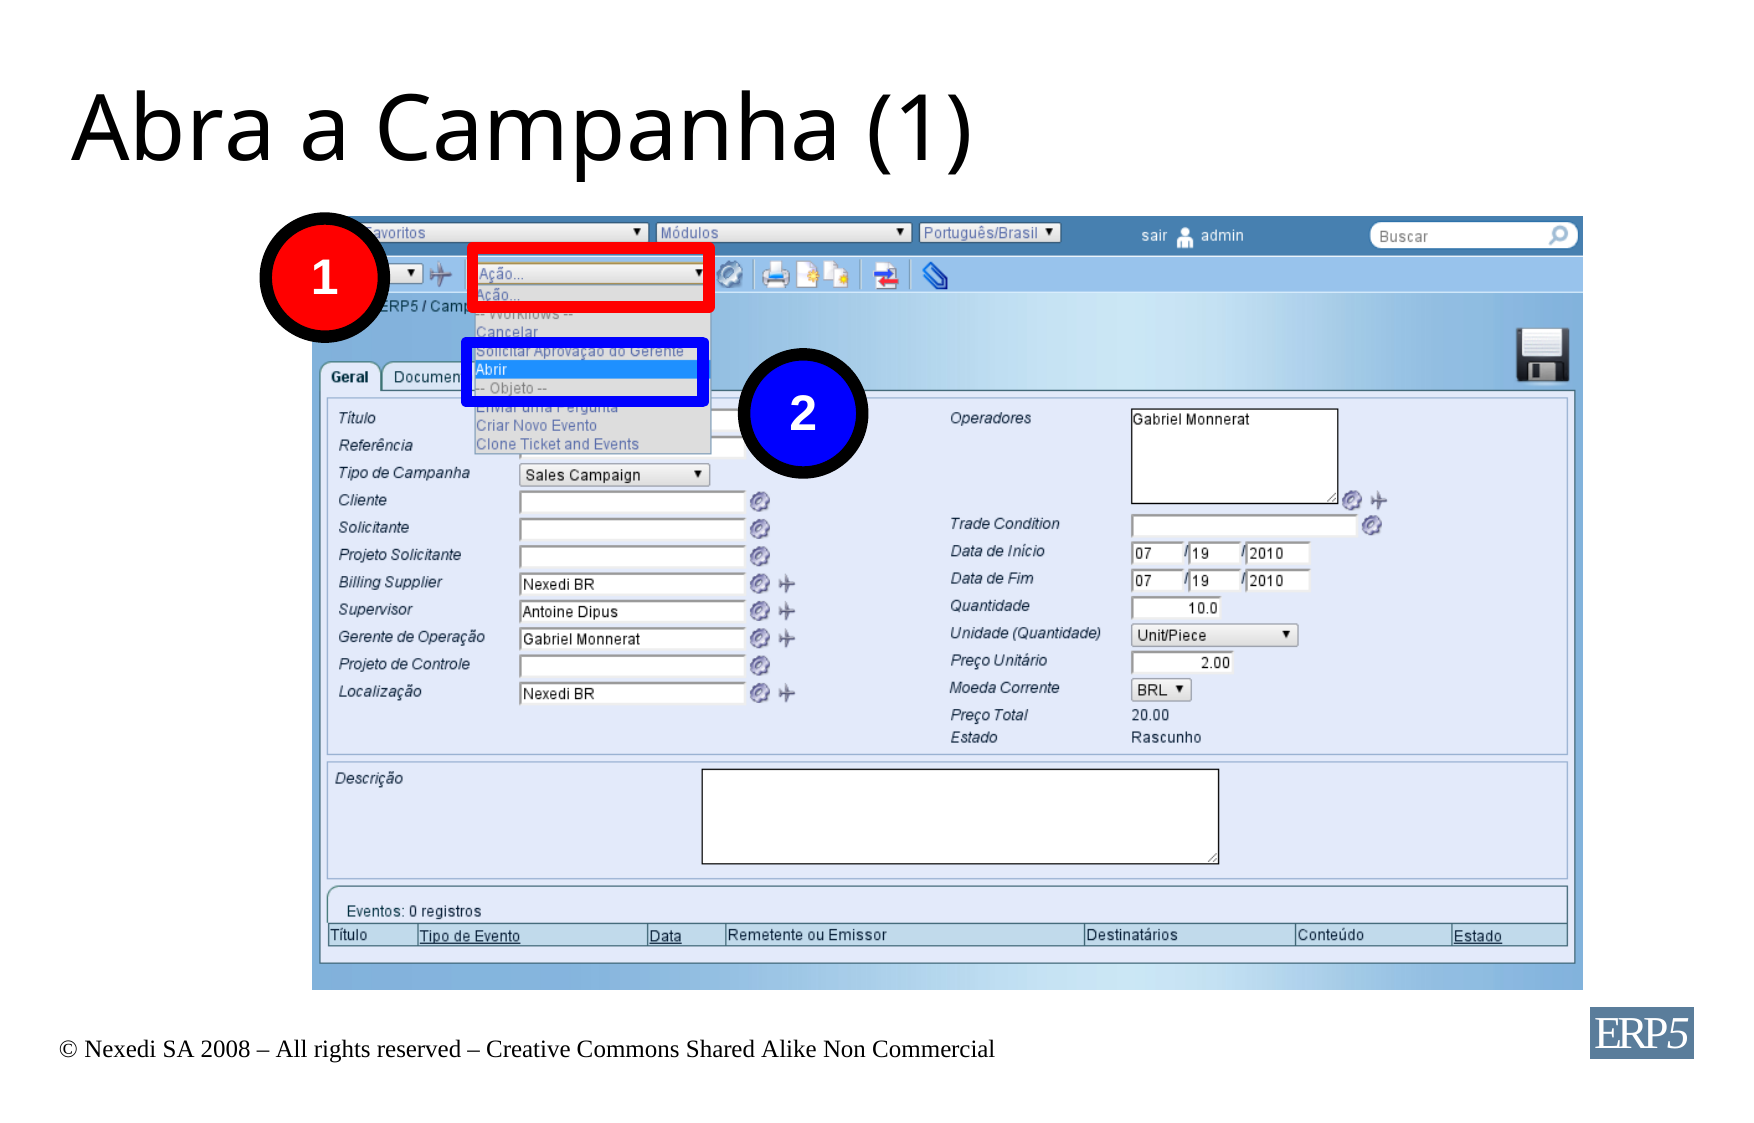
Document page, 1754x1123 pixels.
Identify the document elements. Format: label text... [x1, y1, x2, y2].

picture [312, 216, 1583, 990]
text_box 2 [744, 354, 863, 473]
title Abra a Campanha (1) [71, 63, 1707, 187]
text_box 1 [265, 218, 384, 337]
